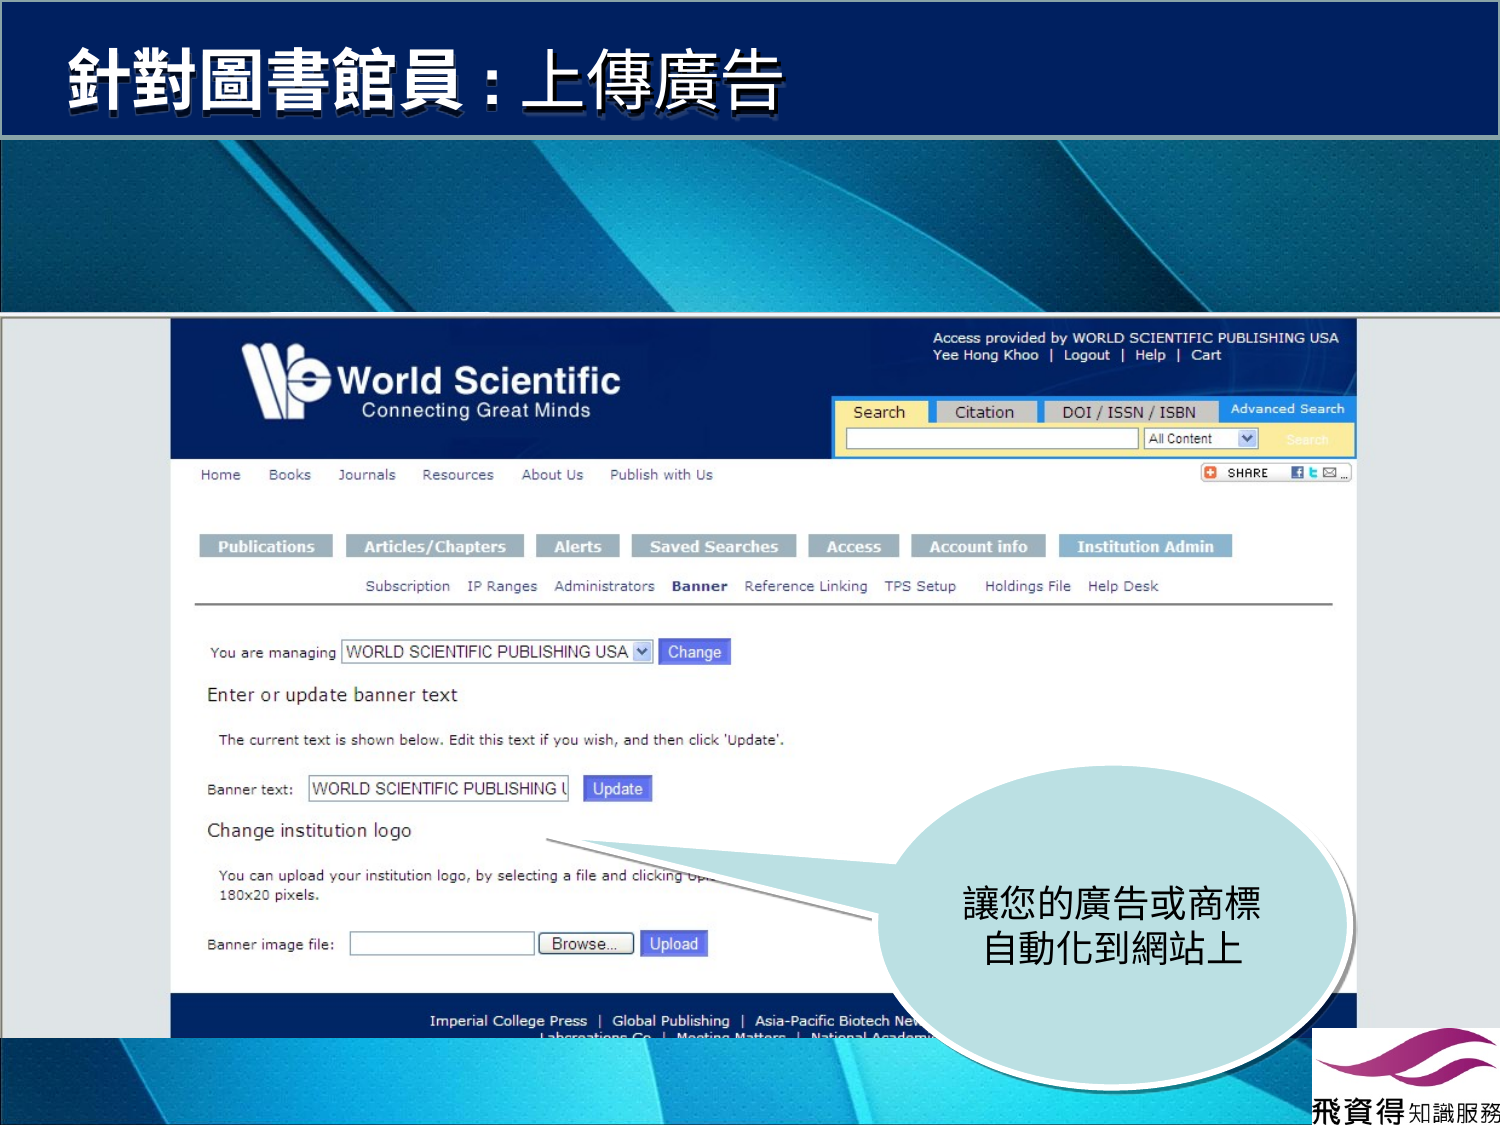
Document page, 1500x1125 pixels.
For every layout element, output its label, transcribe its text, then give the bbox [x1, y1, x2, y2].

text_box 讓您的廣告或商標自動化到網站上 [541, 762, 1351, 1088]
text_box 針對圖書館員:上傳廣告 [50, 30, 1088, 127]
picture [0, 312, 1500, 1125]
text_box [0, 0, 1500, 138]
